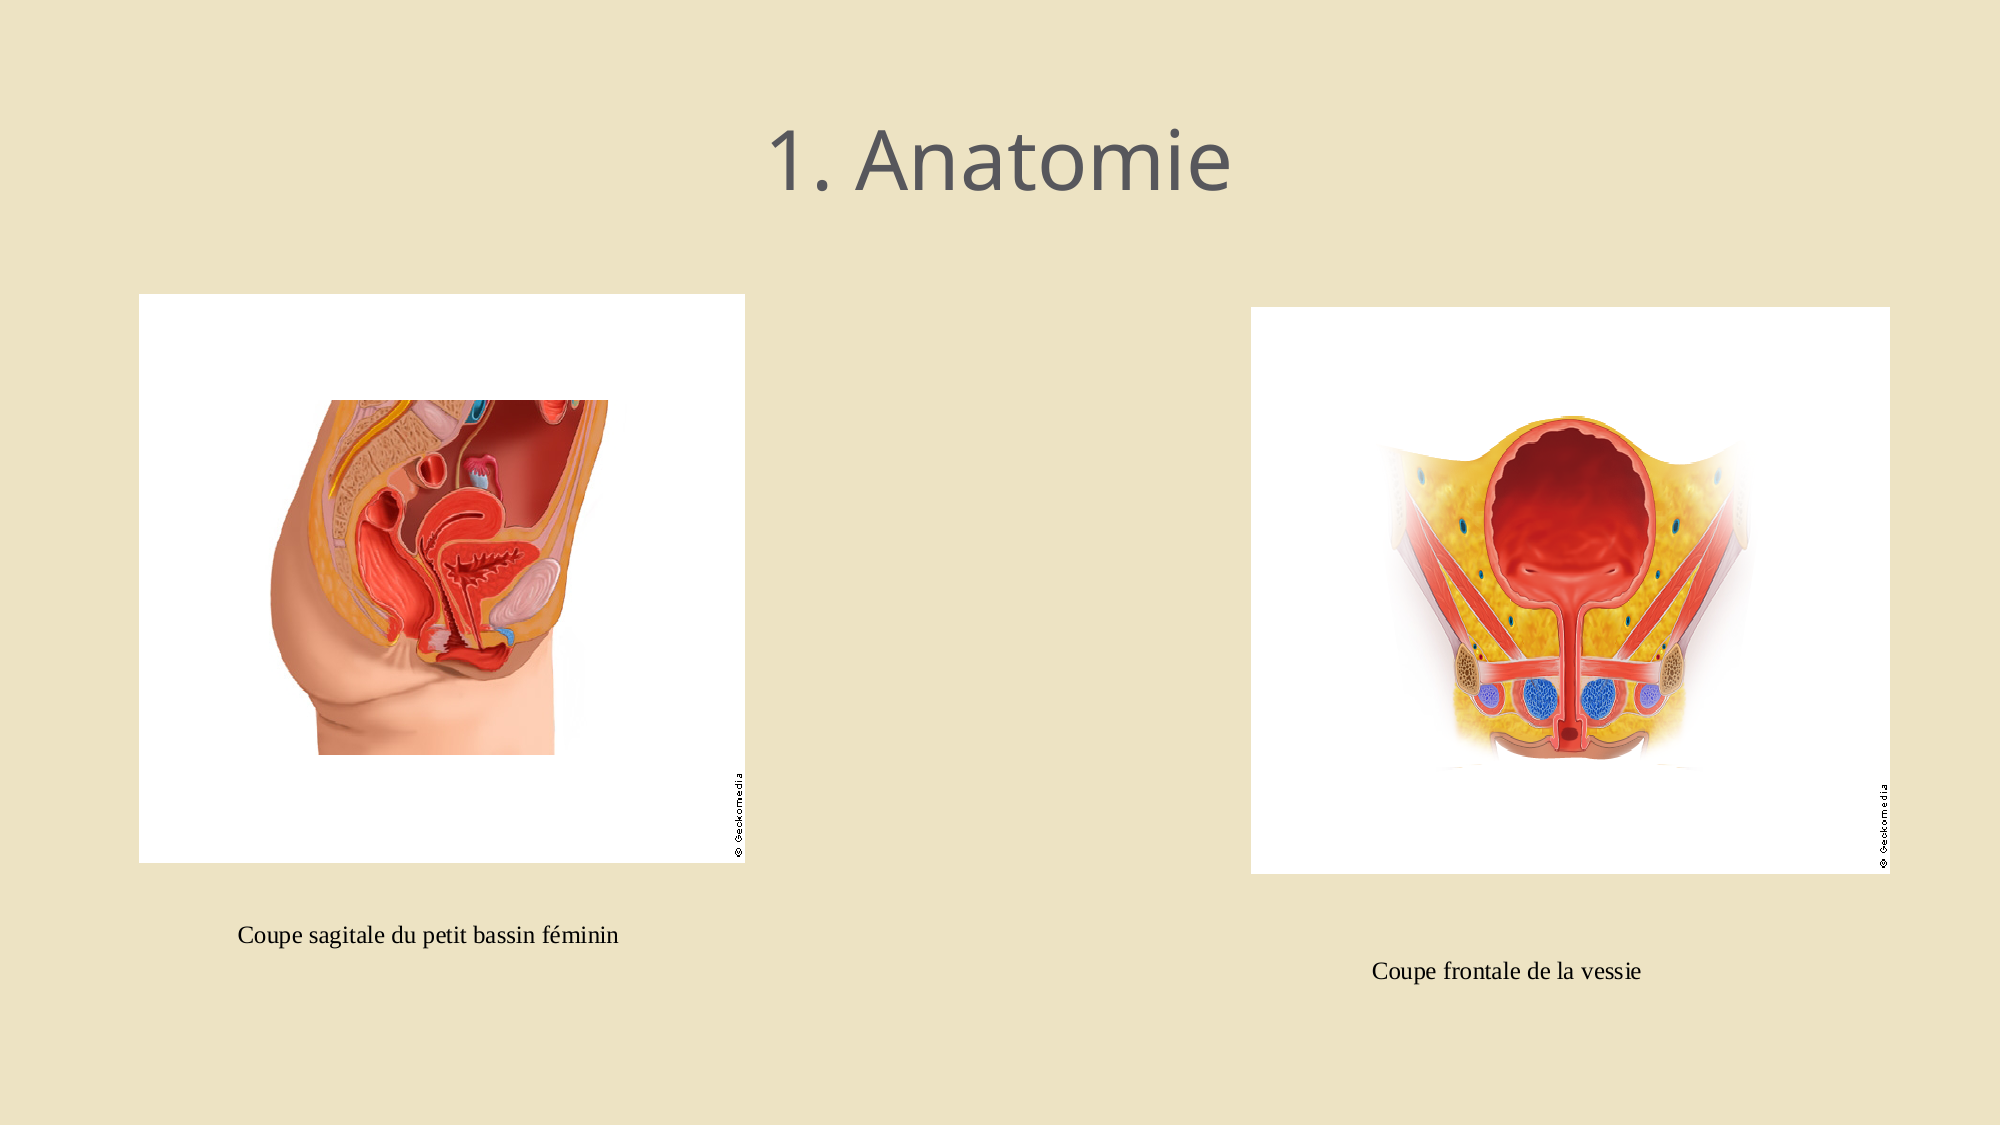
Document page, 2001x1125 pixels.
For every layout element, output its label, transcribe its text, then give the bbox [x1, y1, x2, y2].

title 1. Anatomie [149, 99, 1849, 260]
picture [1251, 307, 1890, 838]
chart [118, 803, 1123, 981]
picture [139, 294, 745, 803]
chart [1240, 838, 2000, 1016]
